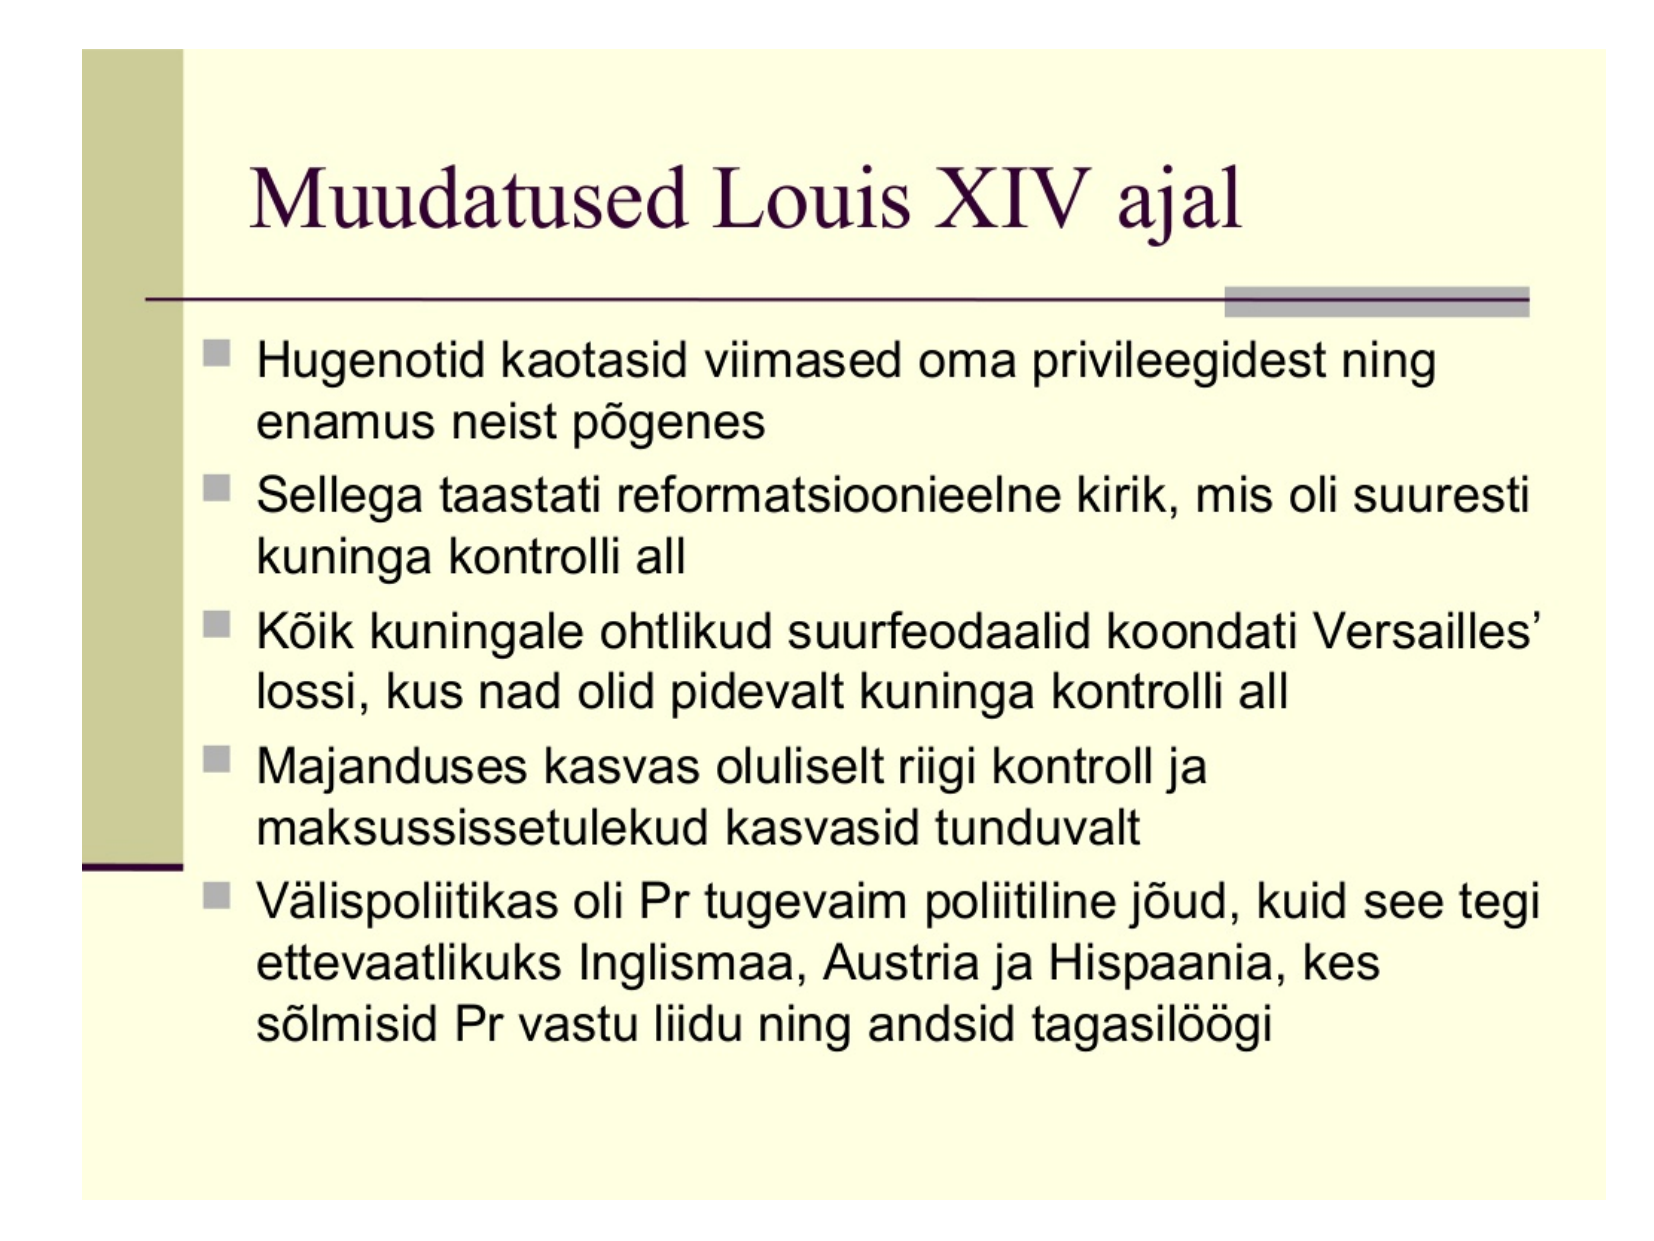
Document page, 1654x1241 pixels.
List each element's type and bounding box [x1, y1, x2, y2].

picture [82, 49, 1606, 1201]
